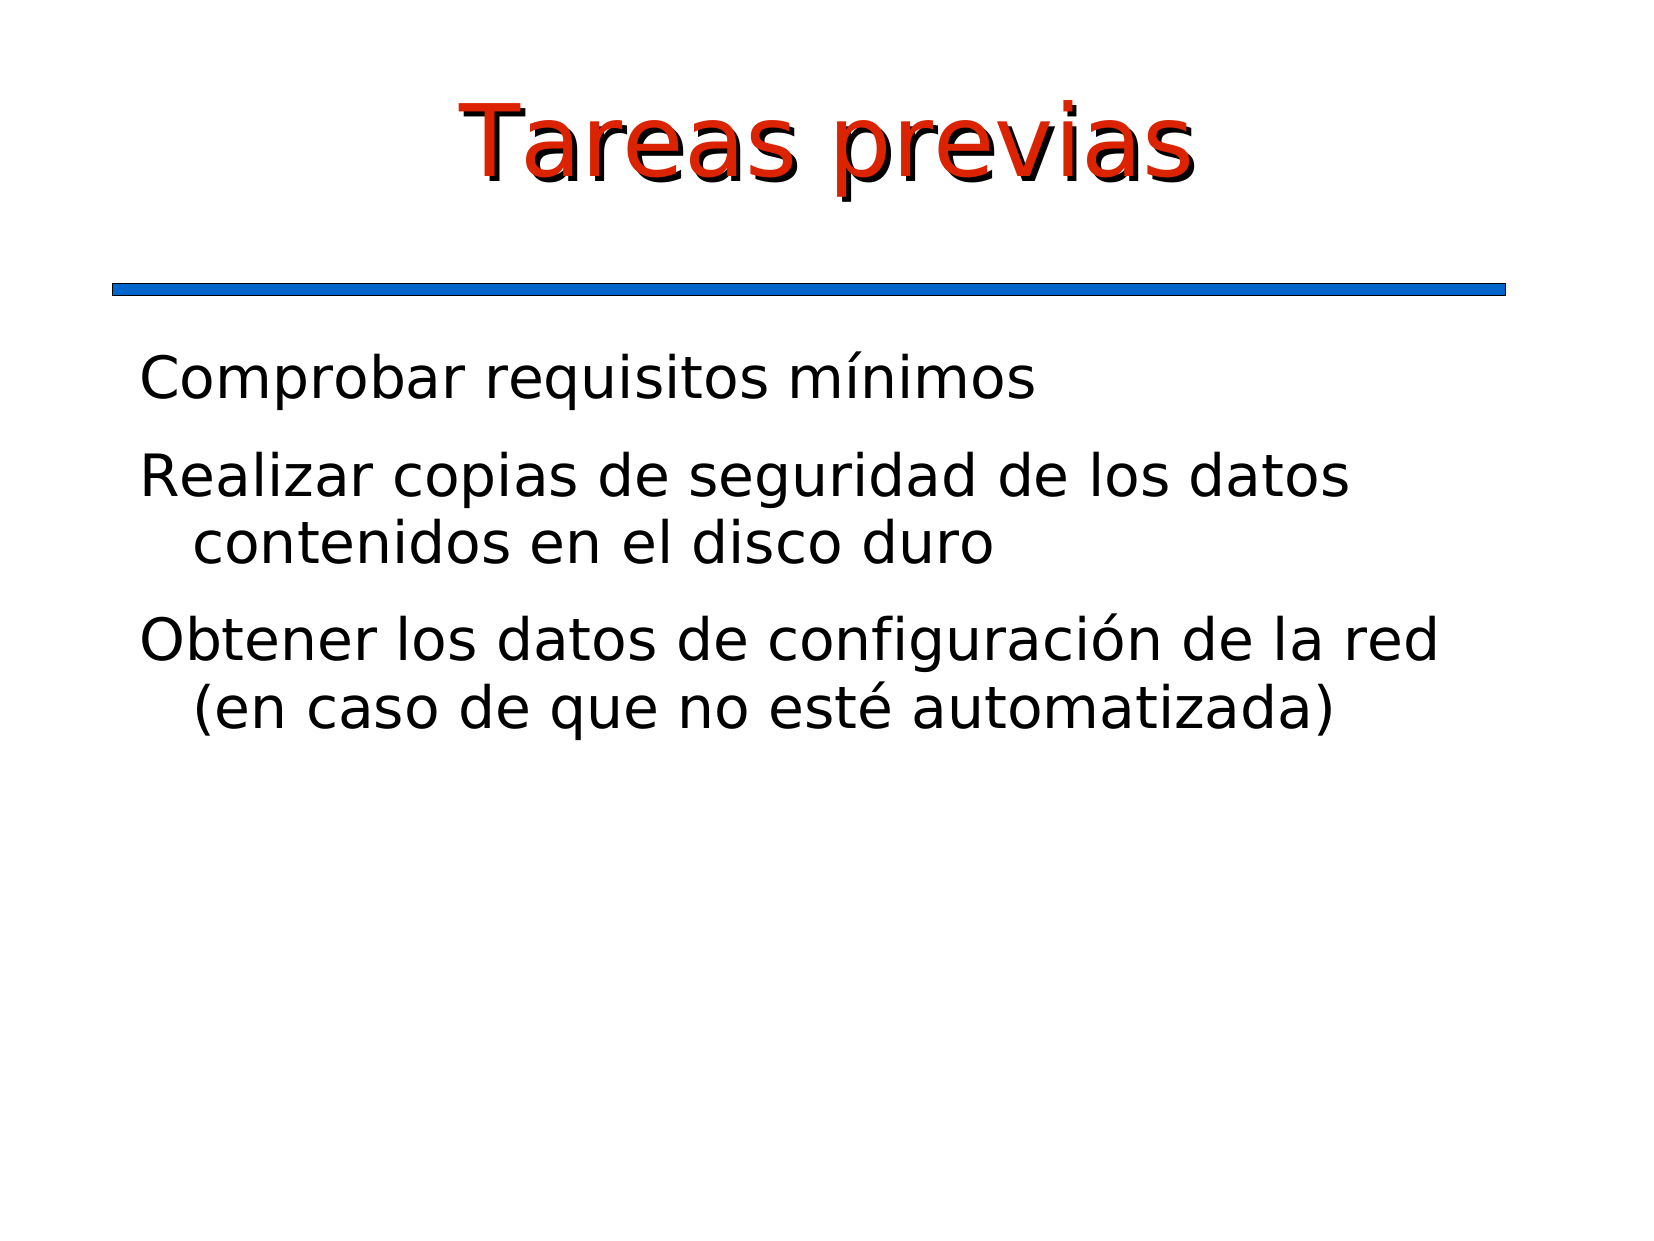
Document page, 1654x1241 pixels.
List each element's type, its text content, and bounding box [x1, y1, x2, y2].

title Tareas previas [121, 37, 1534, 246]
list Comprobar requisitos mínimos Realizar copias de seguridad de los datos contenidos en el disco duro Obtener los datos de configuración de la red (en caso de que no esté automatizada) [121, 344, 1534, 1127]
